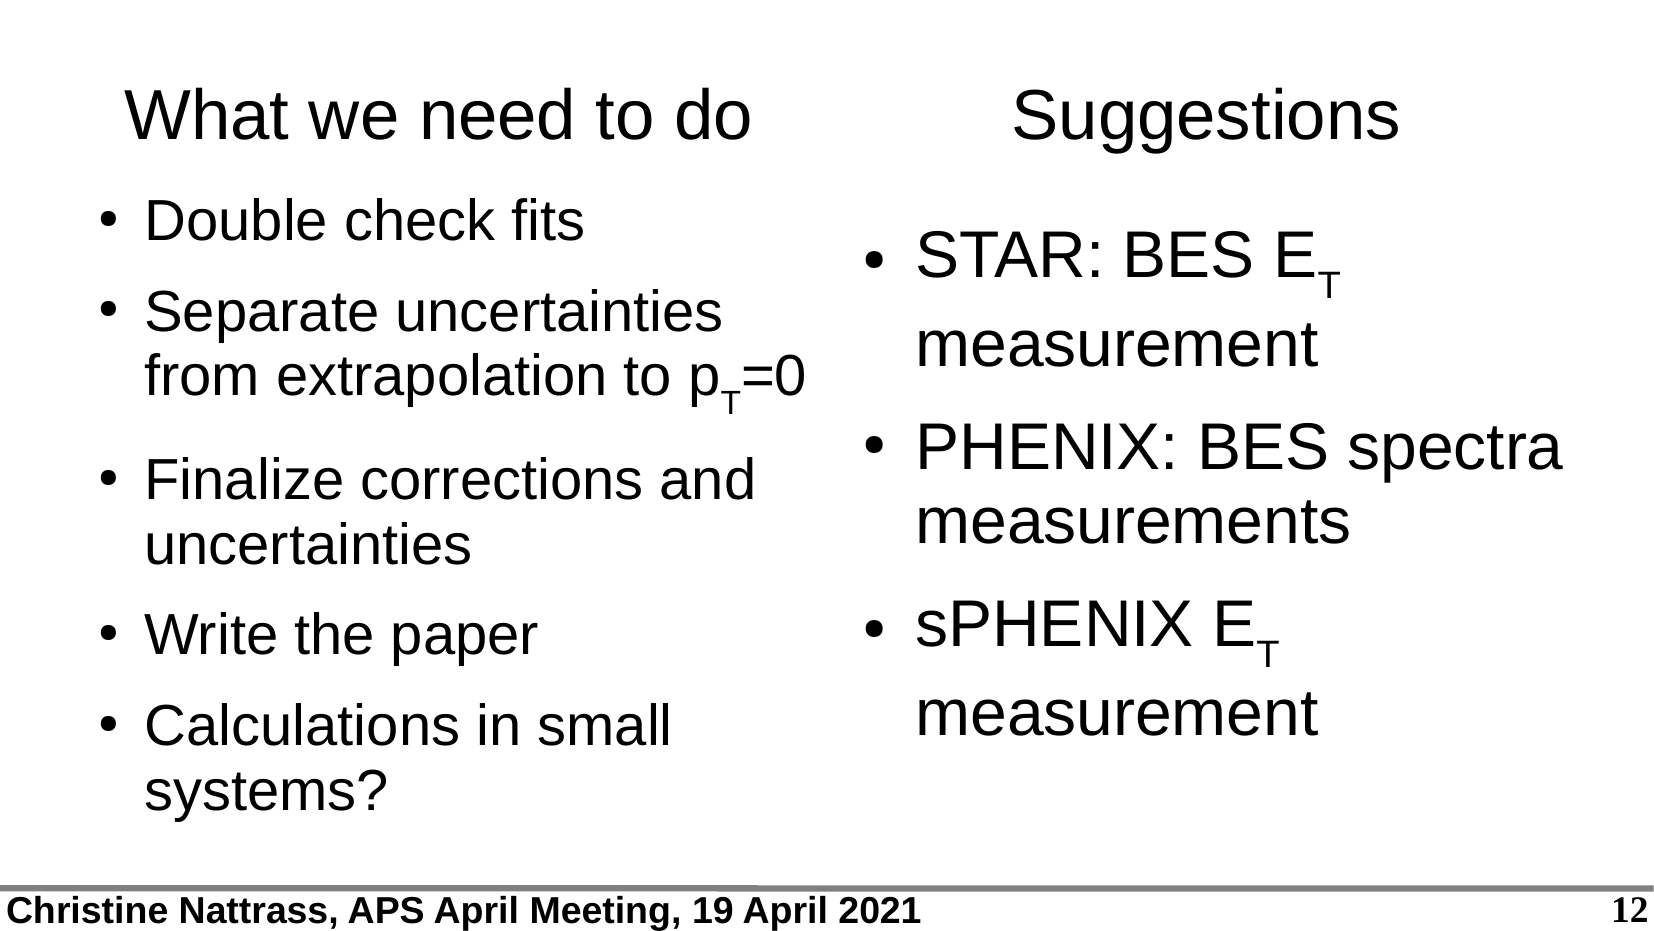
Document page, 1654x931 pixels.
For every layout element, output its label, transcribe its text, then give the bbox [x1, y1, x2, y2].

list STAR: BES ET measurement PHENIX: BES spectra measurements sPHENIX ET measurement [845, 217, 1572, 758]
title Suggestions [850, 37, 1563, 193]
title What we need to do [82, 37, 796, 188]
list Double check fits Separate uncertainties from extrapolation to pT=0 Finalize corrections and uncertainties Write the paper Calculations in small systems? [82, 188, 809, 841]
